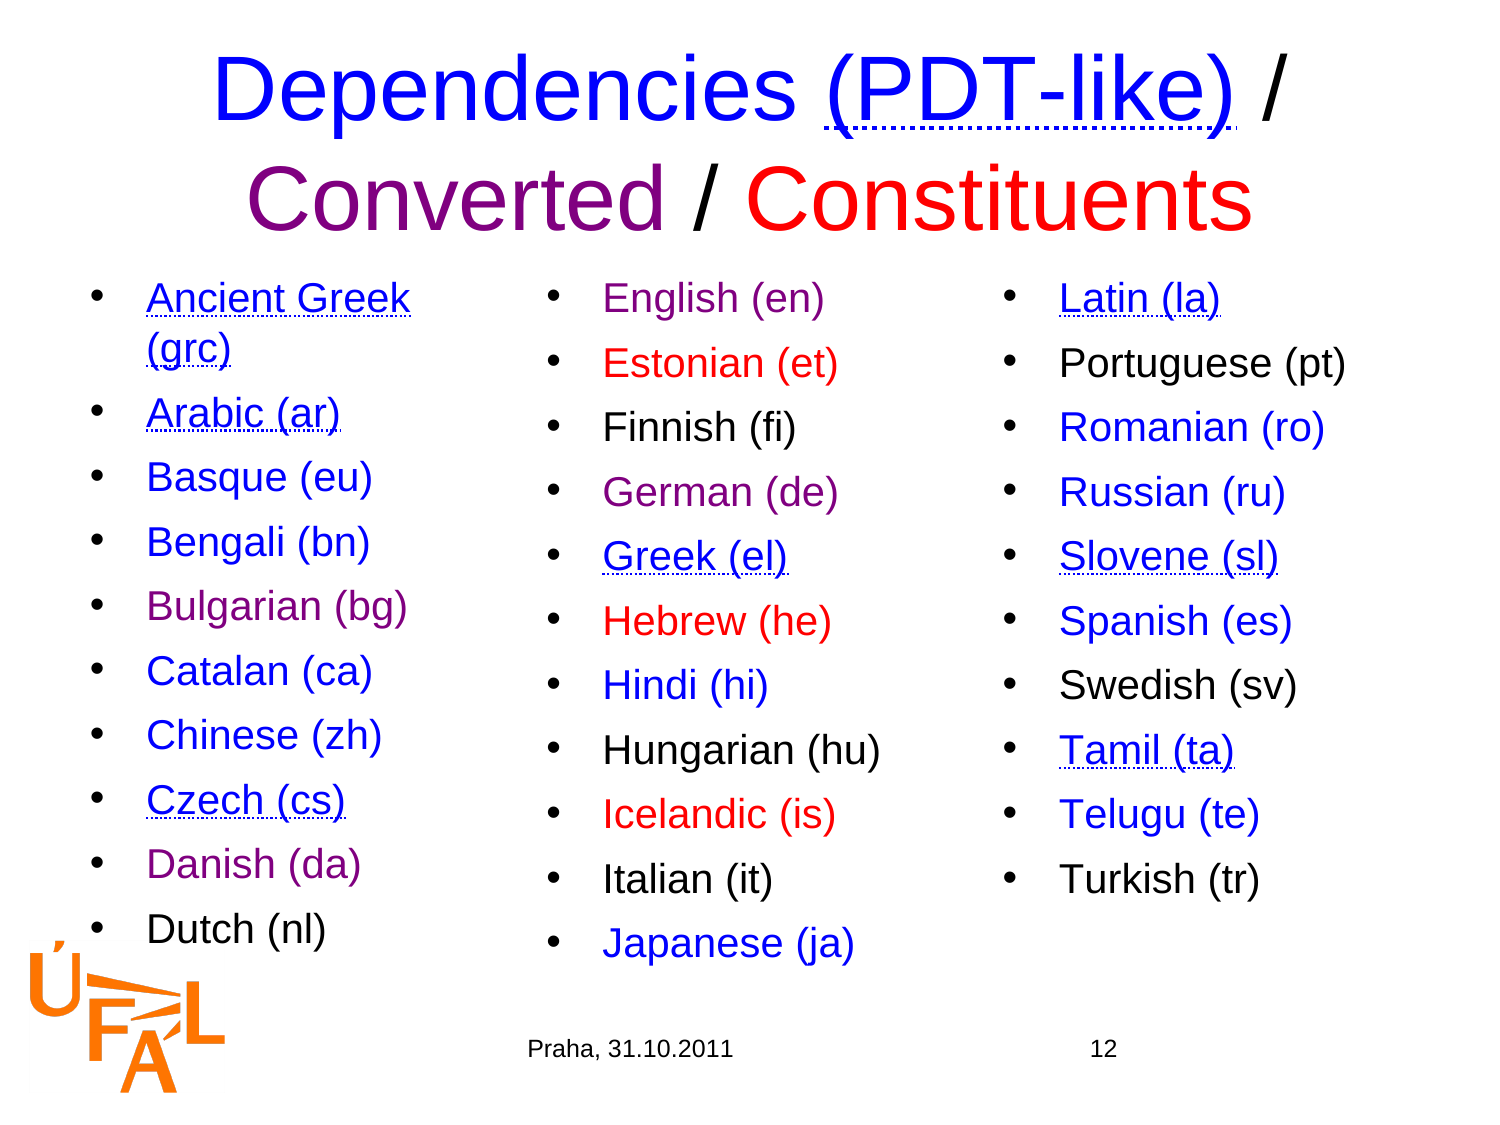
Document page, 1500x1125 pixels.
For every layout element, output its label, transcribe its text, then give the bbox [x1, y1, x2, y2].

list English (en) Estonian (et) Finnish (fi) German (de) Greek (el) Hebrew (he) Hindi (hi) Hungarian (hu) Icelandic (is) Italian (it) Japanese (ja) [531, 262, 967, 1004]
picture [29, 940, 225, 1093]
list Latin (la) Portuguese (pt) Romanian (ro) Russian (ru) Slovene (sl) Spanish (es) Swedish (sv) Tamil (ta) Telugu (te) Turkish (tr) [987, 262, 1423, 1004]
title Dependencies (PDT-like) / Converted / Constituents [75, 14, 1426, 263]
list Ancient Greek (grc) Arabic (ar) Basque (eu) Bengali (bn) Bulgarian (bg) Catalan (ca) Chinese (zh) Czech (cs) Danish (da) Dutch (nl) [75, 262, 510, 961]
